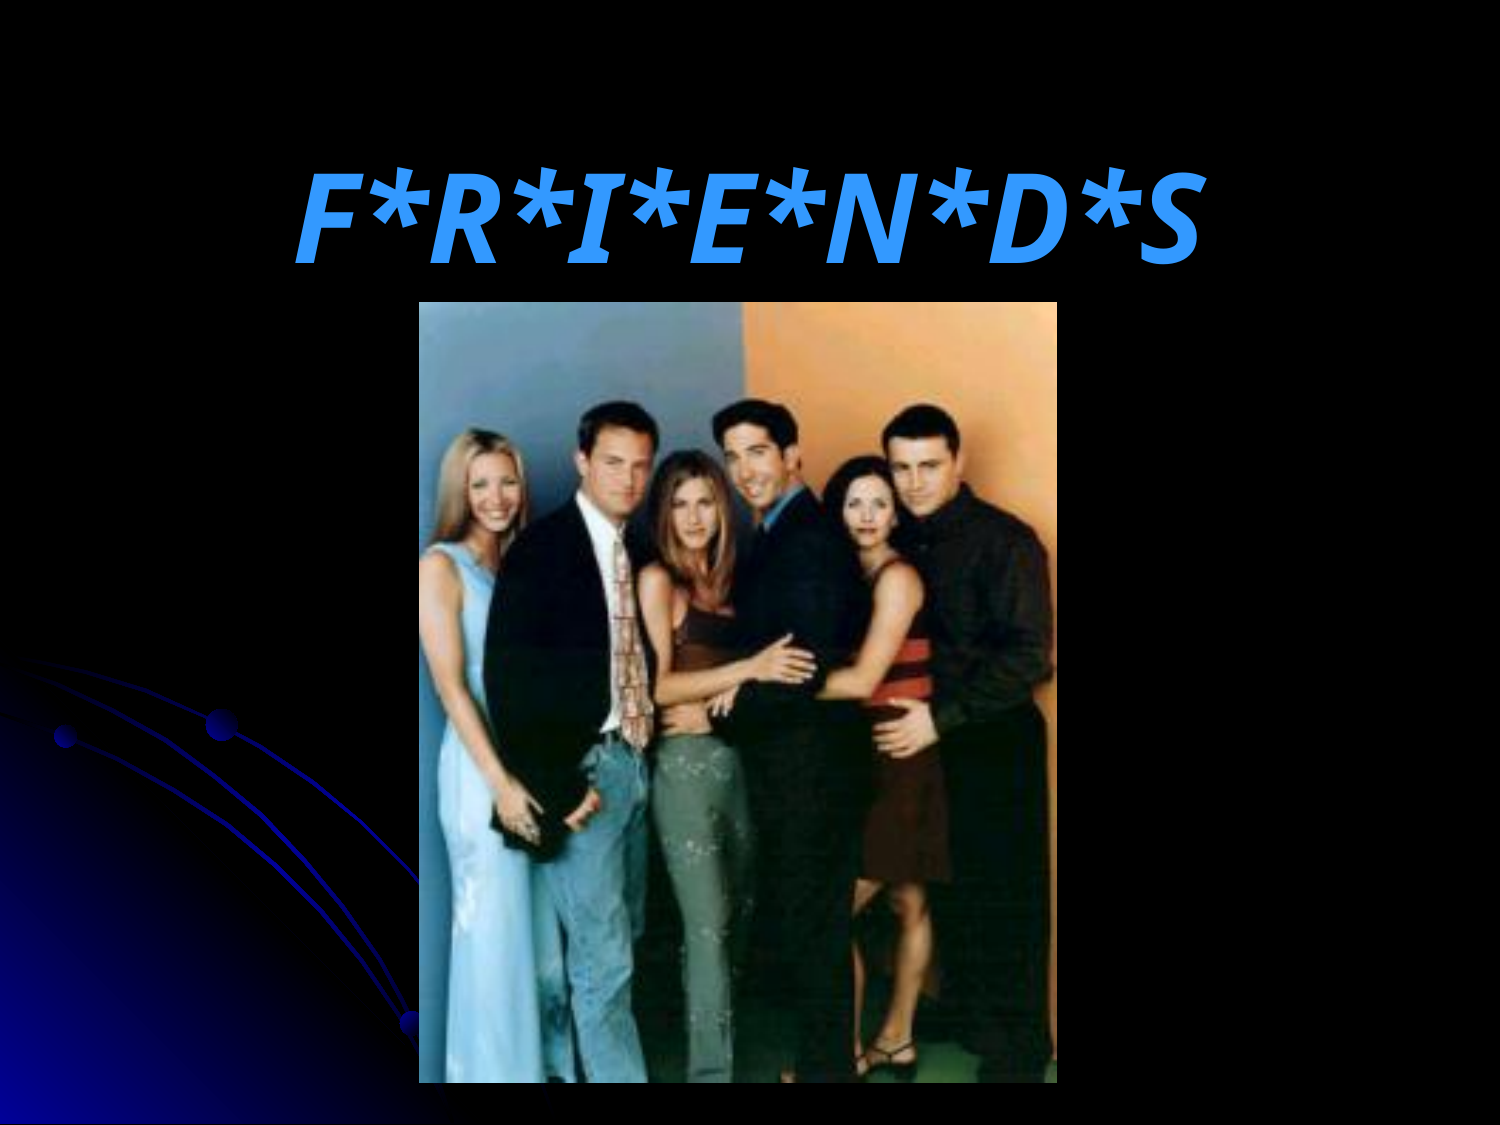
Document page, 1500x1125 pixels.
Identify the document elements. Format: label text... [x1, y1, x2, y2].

title F*R*I*E*N*D*S [112, 42, 1388, 386]
picture [419, 302, 1057, 1083]
